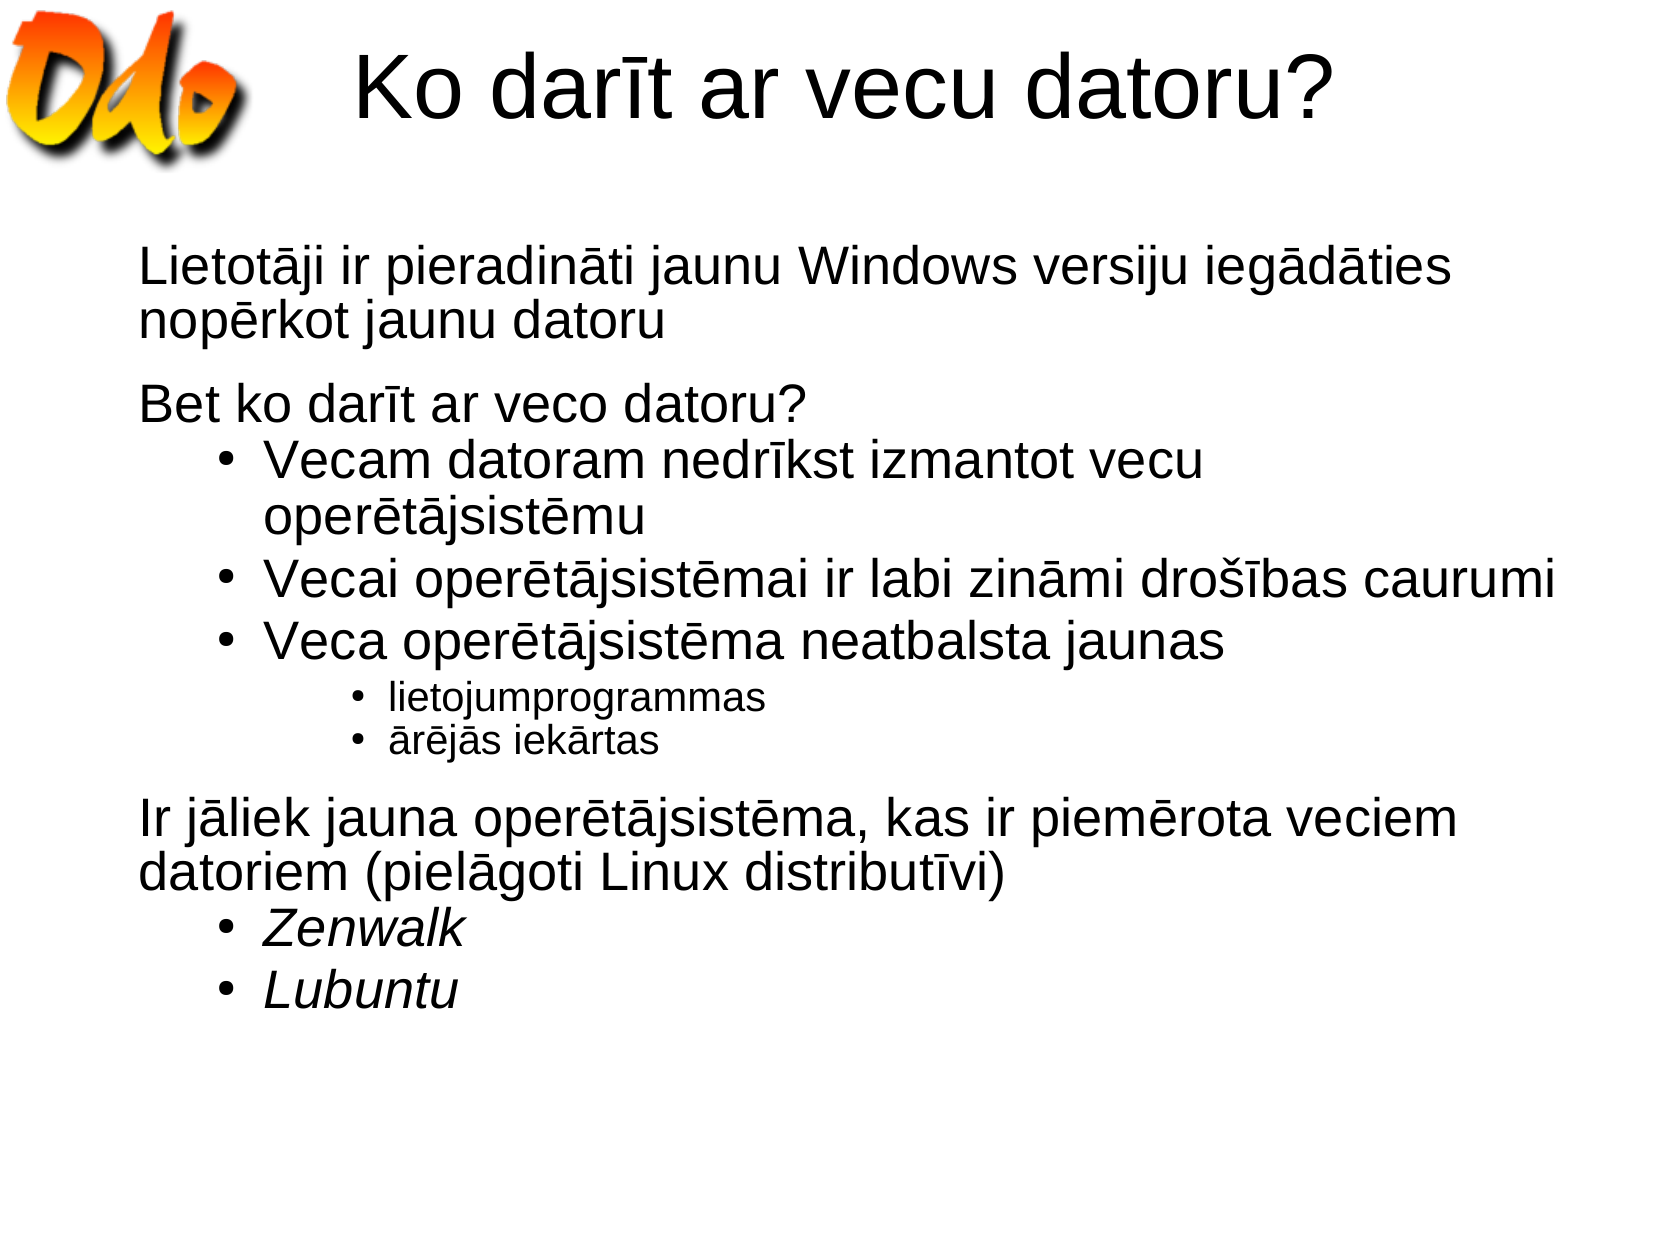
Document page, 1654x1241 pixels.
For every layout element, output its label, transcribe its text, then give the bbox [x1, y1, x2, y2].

list Lietotāji ir pieradināti jaunu Windows versiju iegādāties nopērkot jaunu datoru Bet ko darīt ar veco datoru? Vecam datoram nedrīkst izmantot vecu operētājsistēmu Vecai operētājsistēmai ir labi zināmi drošības caurumi Veca operētājsistēma neatbalsta jaunas lietojumprogrammas ārējās iekārtas Ir jāliek jauna operētājsistēma, kas ir piemērota veciem datoriem (pielāgoti Linux distributīvi) Zenwalk Lubuntu [82, 236, 1569, 1107]
picture [5, 6, 263, 178]
title Ko darīt ar vecu datoru? [70, 39, 1619, 142]
